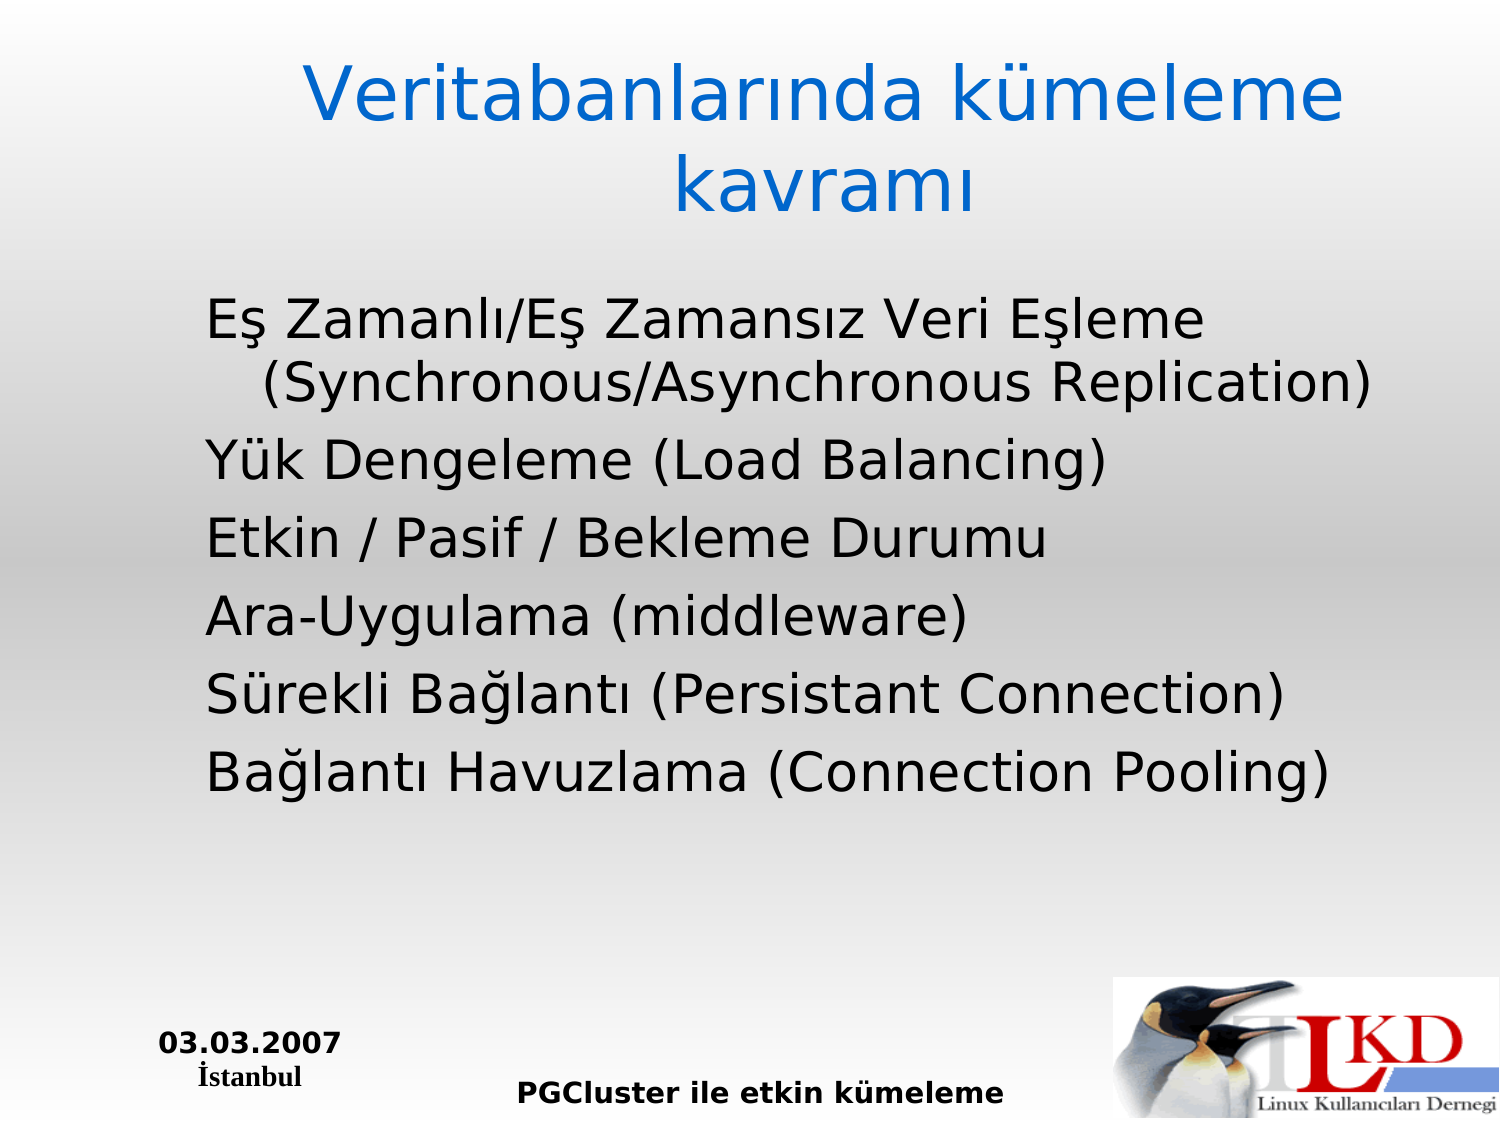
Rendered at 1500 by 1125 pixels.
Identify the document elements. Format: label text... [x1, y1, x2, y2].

title Veritabanlarında kümeleme kavramı [224, 43, 1425, 237]
picture [1113, 977, 1499, 1118]
list Eş Zamanlı/Eş Zamansız Veri Eşleme (Synchronous/Asynchronous Replication) Yük Dengeleme (Load Balancing) Etkin / Pasif / Bekleme Durumu Ara-Uygulama (middleware) Sürekli Bağlantı (Persistant Connection) Bağlantı Havuzlama (Connection Pooling) [190, 280, 1416, 813]
